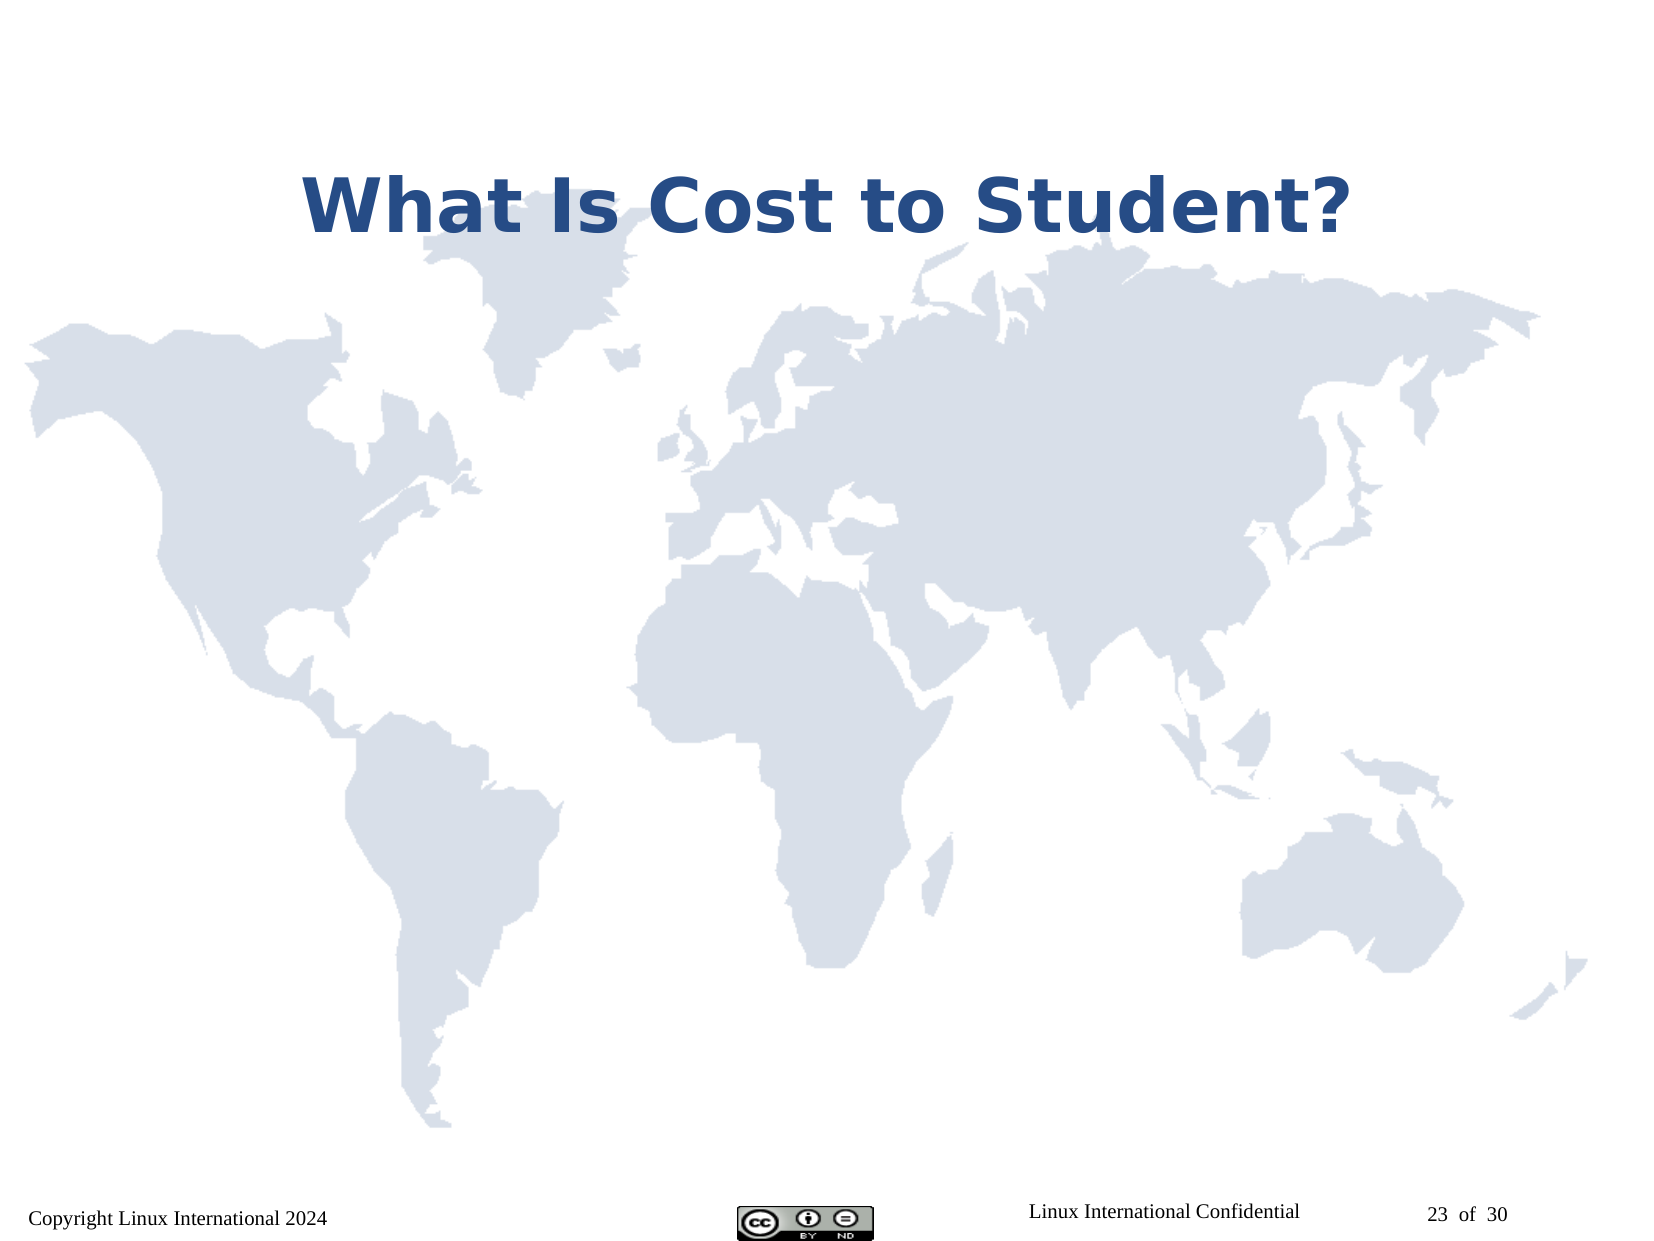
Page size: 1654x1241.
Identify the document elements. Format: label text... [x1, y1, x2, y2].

picture [0, 108, 1616, 1164]
picture [737, 1206, 874, 1241]
title What Is Cost to Student? [121, 102, 1534, 310]
